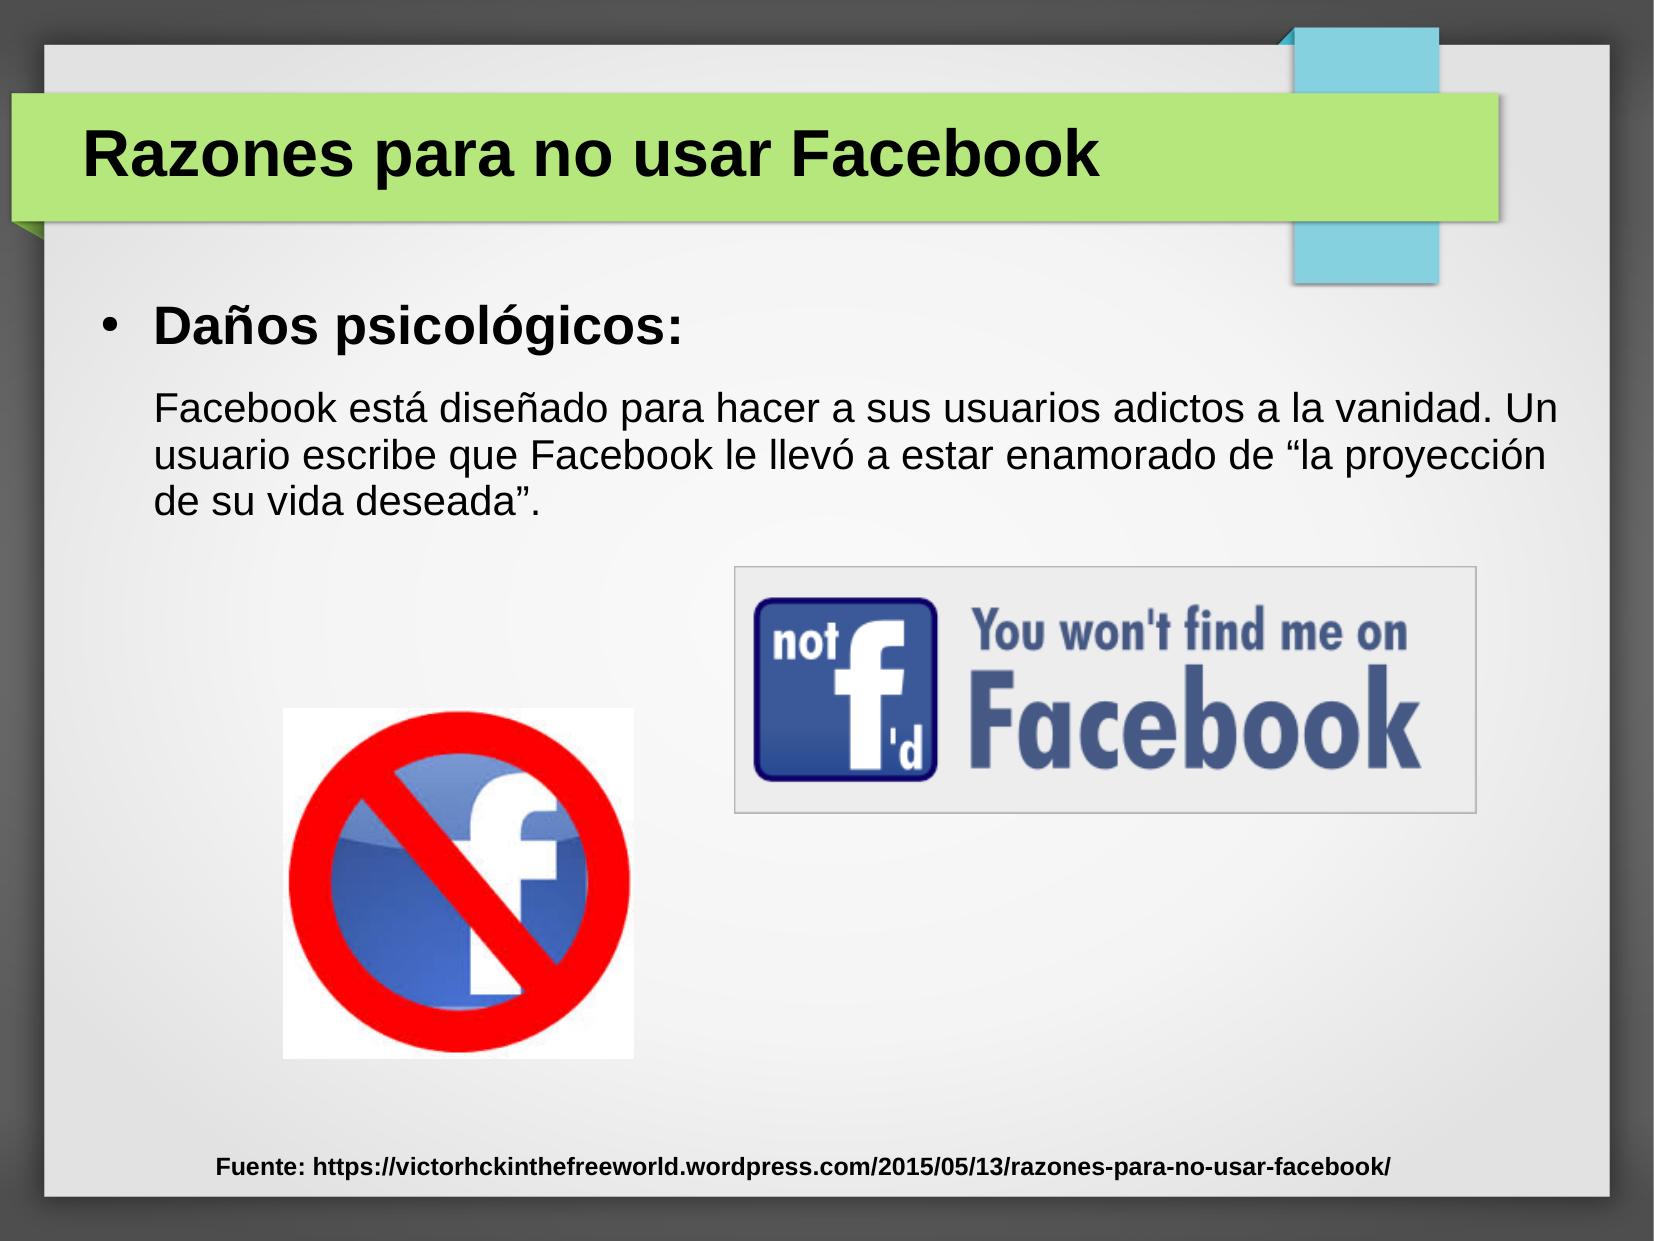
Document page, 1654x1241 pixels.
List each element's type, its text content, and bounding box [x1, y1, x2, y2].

list Daños psicológicos: Facebook está diseñado para hacer a sus usuarios adictos a la vanidad. Un usuario escribe que Facebook le llevó a estar enamorado de “la proyección de su vida deseada”. [82, 295, 1571, 1015]
title Razones para no usar Facebook [82, 94, 1264, 213]
picture [0, 0, 1654, 1241]
text_box Fuente: https://victorhckinthefreeworld.wordpress.com/2015/05/13/razones-para-no-usar-facebook/ [200, 1145, 1607, 1189]
